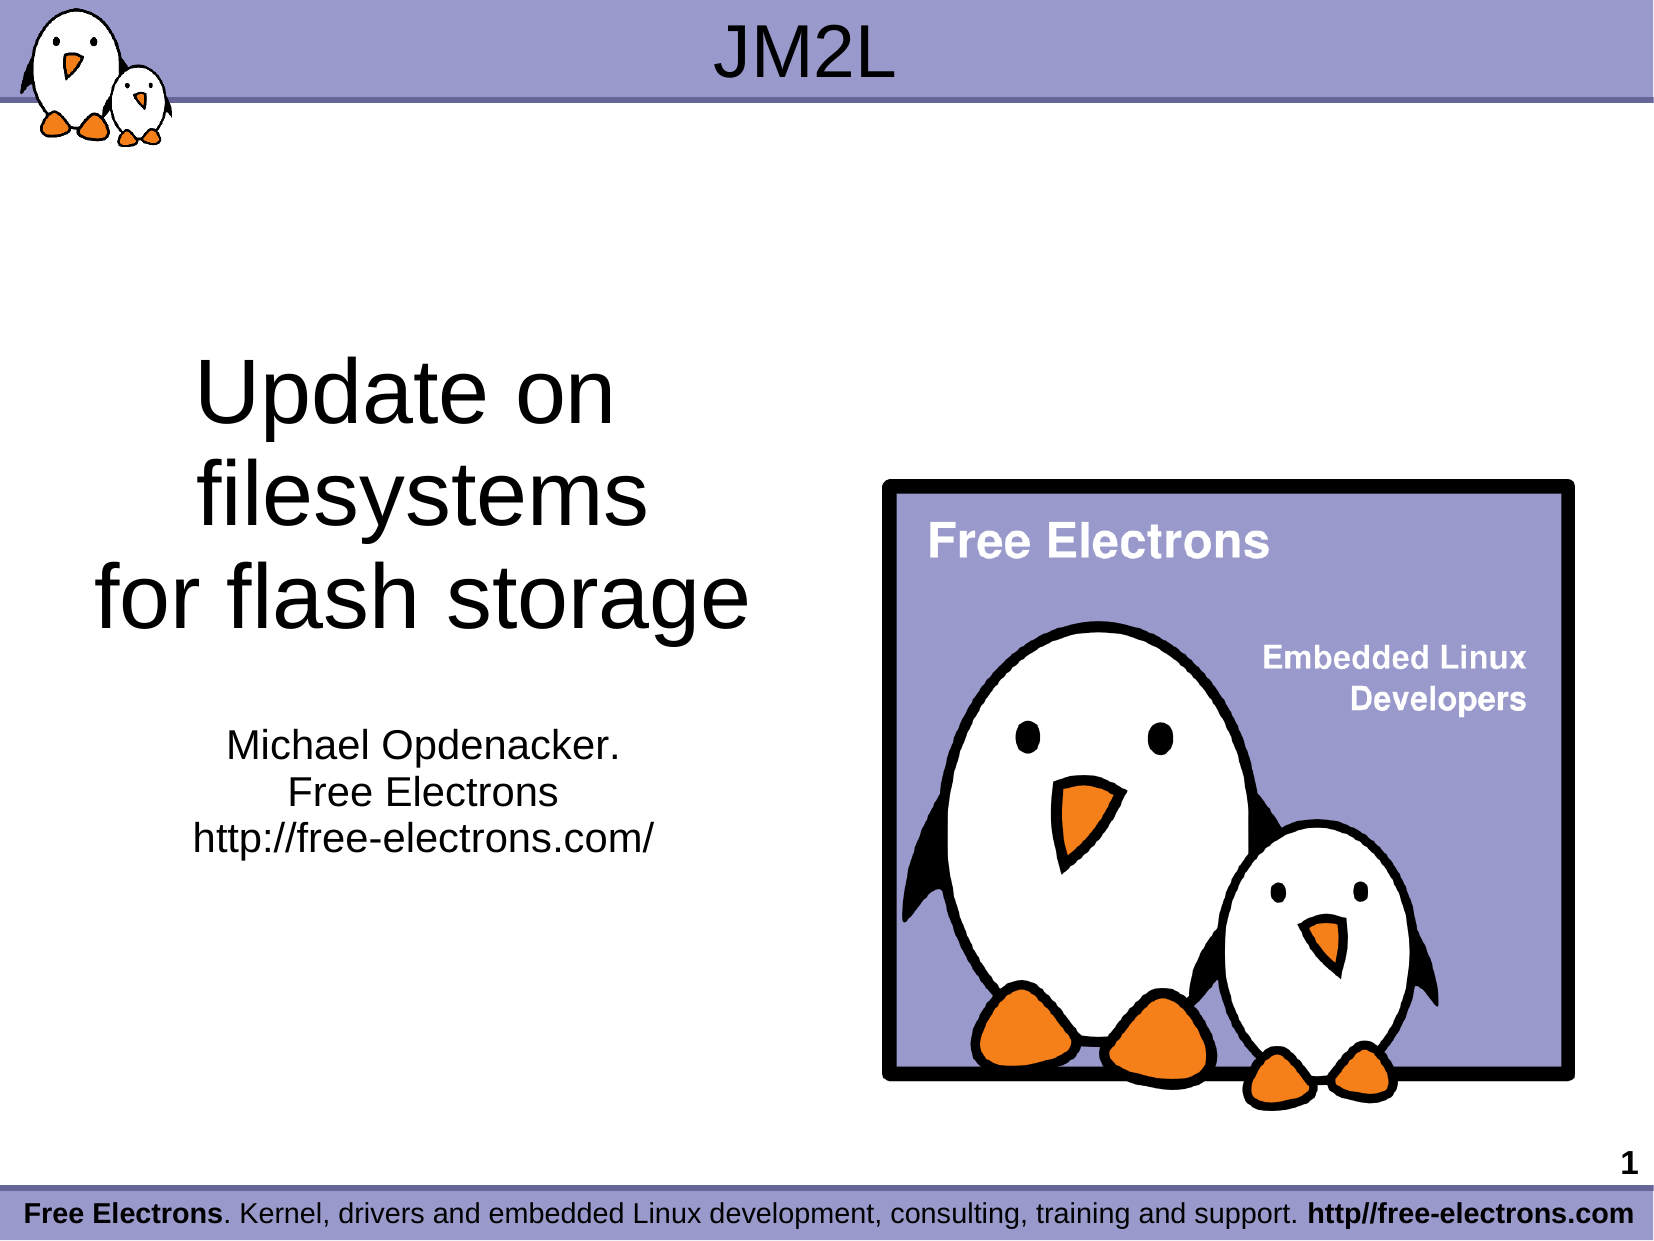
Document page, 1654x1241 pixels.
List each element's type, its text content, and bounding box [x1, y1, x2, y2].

subtitle Update on filesystems for flash storage Michael Opdenacker. Free Electrons http://free-electrons.com/ [12, 243, 764, 959]
picture [882, 479, 1575, 1111]
picture [20, 8, 172, 147]
title JM2L [60, 4, 1551, 98]
